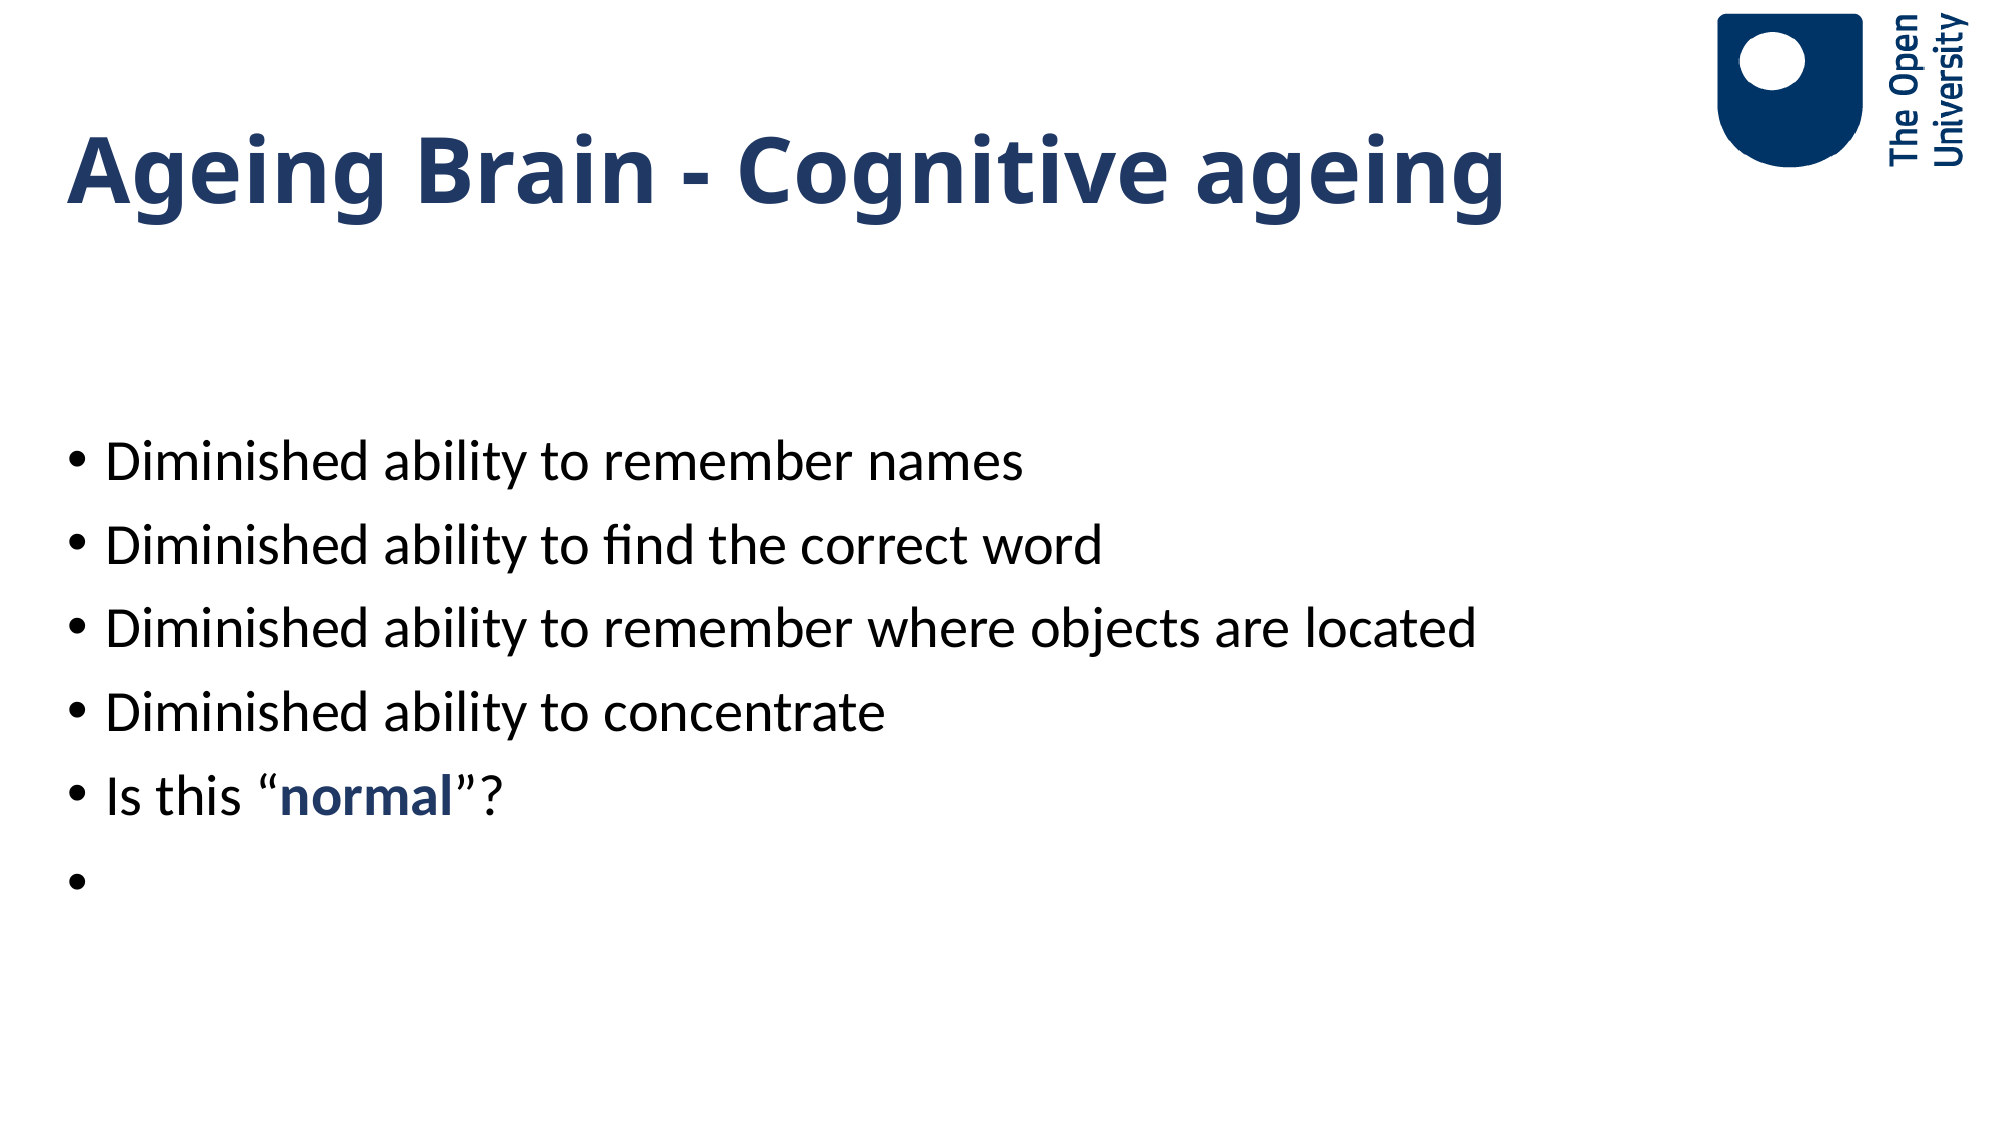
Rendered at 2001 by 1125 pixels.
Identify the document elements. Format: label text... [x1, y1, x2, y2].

title Ageing Brain - Cognitive ageing [52, 65, 1778, 283]
picture [1716, 10, 1971, 170]
list Diminished ability to remember names Diminished ability to find the correct word Diminished ability to remember where objects are located Diminished ability to concentrate Is this “normal”? [52, 422, 1778, 1071]
